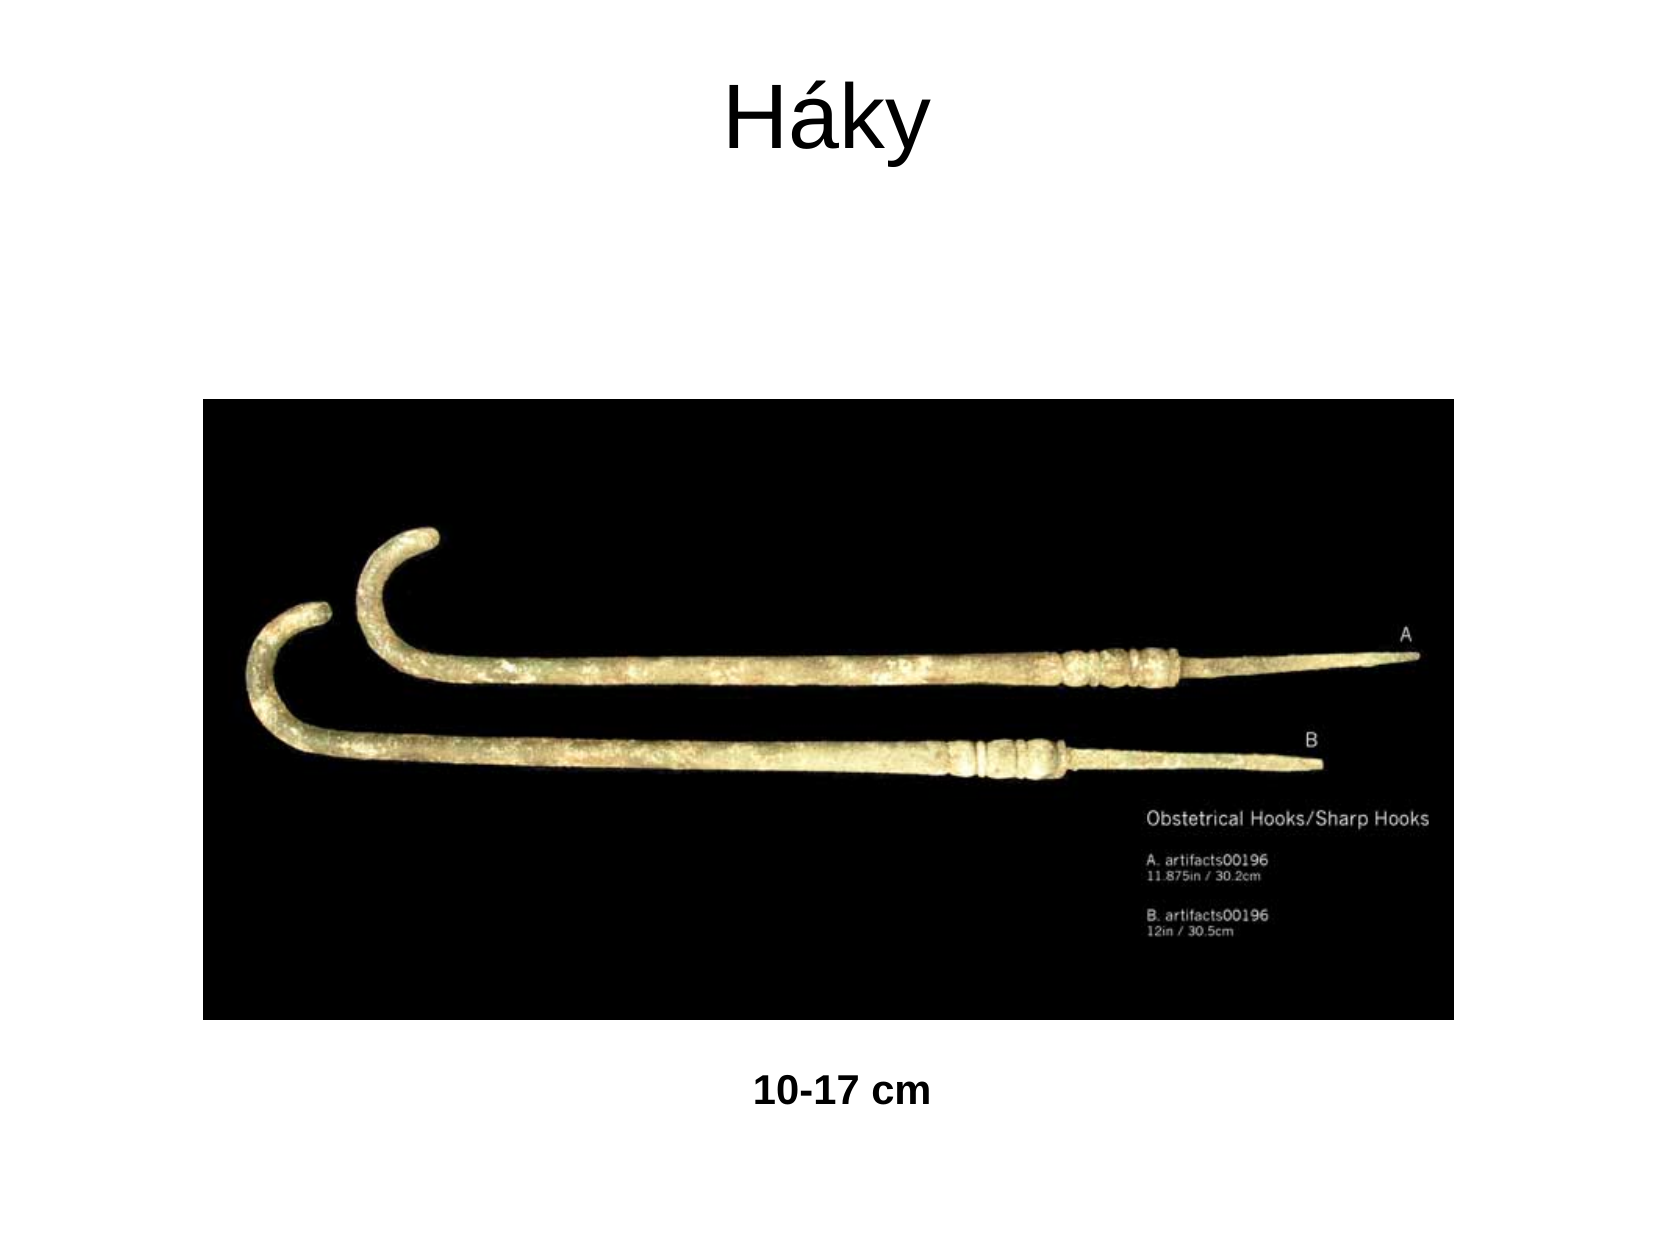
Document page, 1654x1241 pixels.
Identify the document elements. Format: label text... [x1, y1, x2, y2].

picture [203, 399, 1454, 1020]
text_box 10-17 cm [738, 1059, 1654, 1122]
title Háky [82, 49, 1571, 257]
